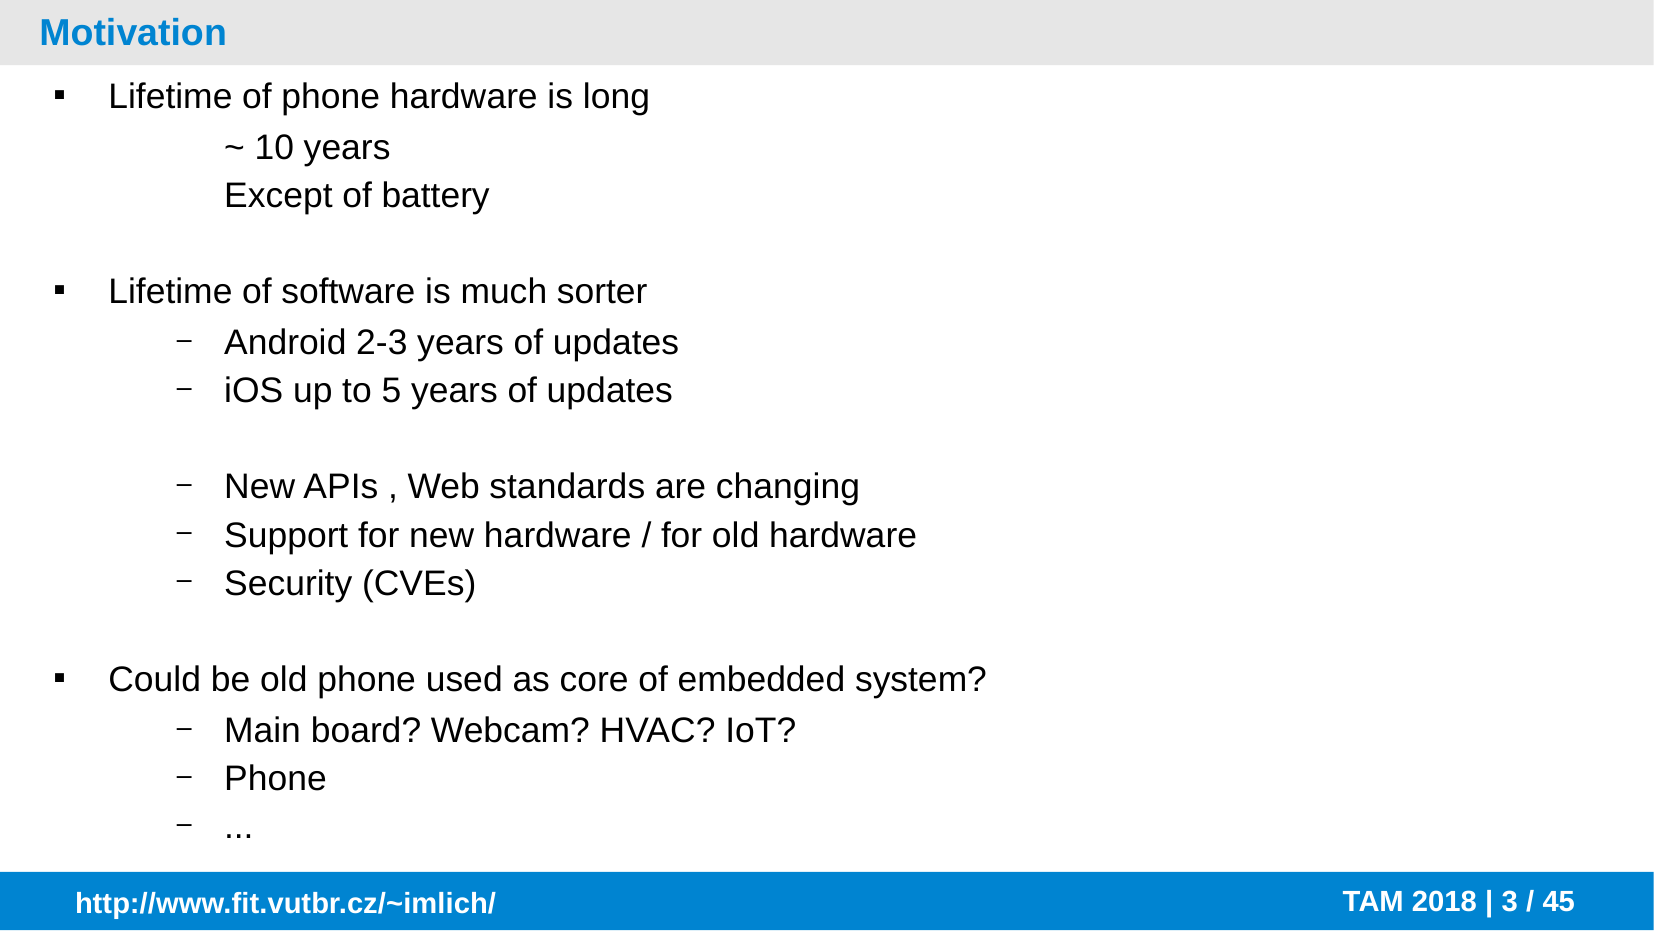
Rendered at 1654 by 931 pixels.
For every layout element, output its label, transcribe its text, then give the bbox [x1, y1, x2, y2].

title Motivation [39, 4, 1615, 61]
list Lifetime of phone hardware is long ~ 10 years Except of battery Lifetime of software is much sorter Android 2-3 years of updates iOS up to 5 years of updates New APIs , Web standards are changing Support for new hardware / for old hardware Security (CVEs) Could be old phone used as core of embedded system? Main board? Webcam? HVAC? IoT? Phone ... [37, 76, 1613, 925]
